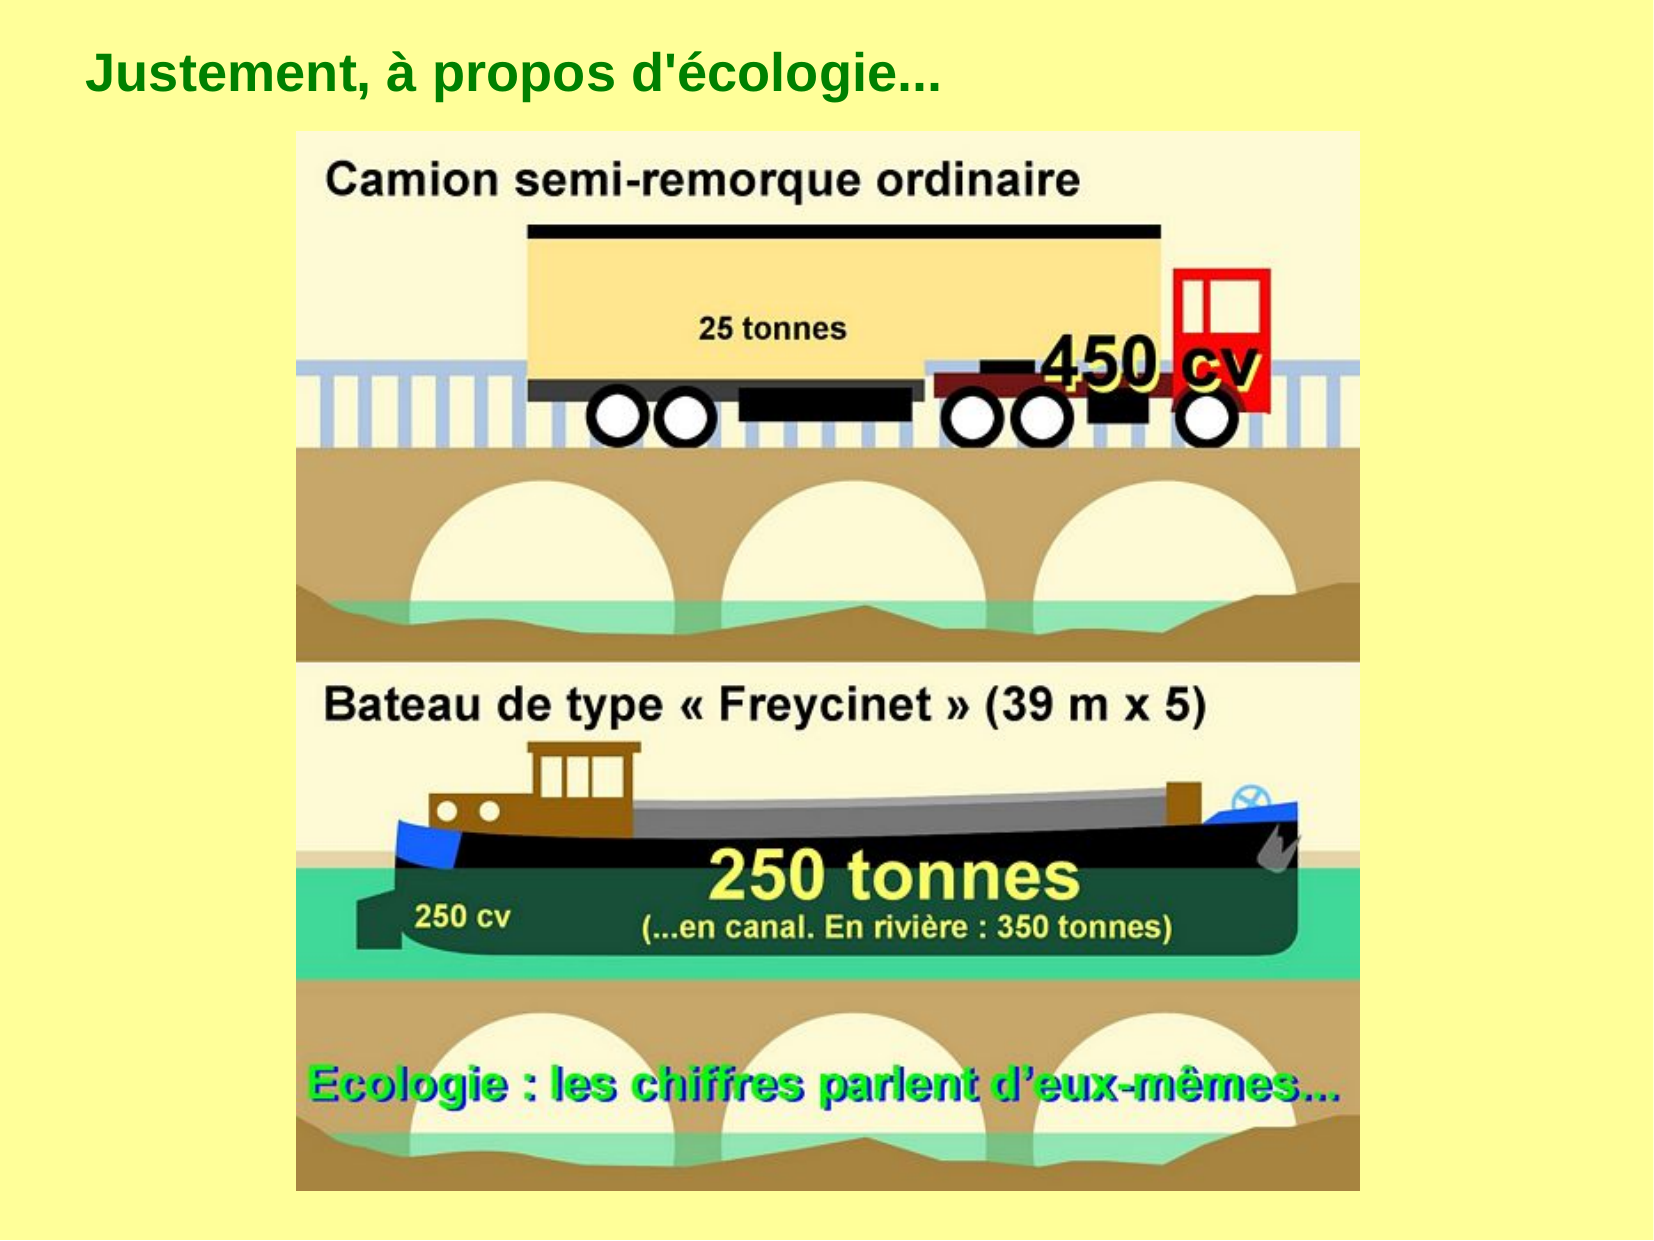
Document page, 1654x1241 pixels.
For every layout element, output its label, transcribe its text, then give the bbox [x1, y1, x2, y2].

picture [296, 131, 1360, 1191]
text_box Justement, à propos d'écologie... [70, 35, 1571, 111]
